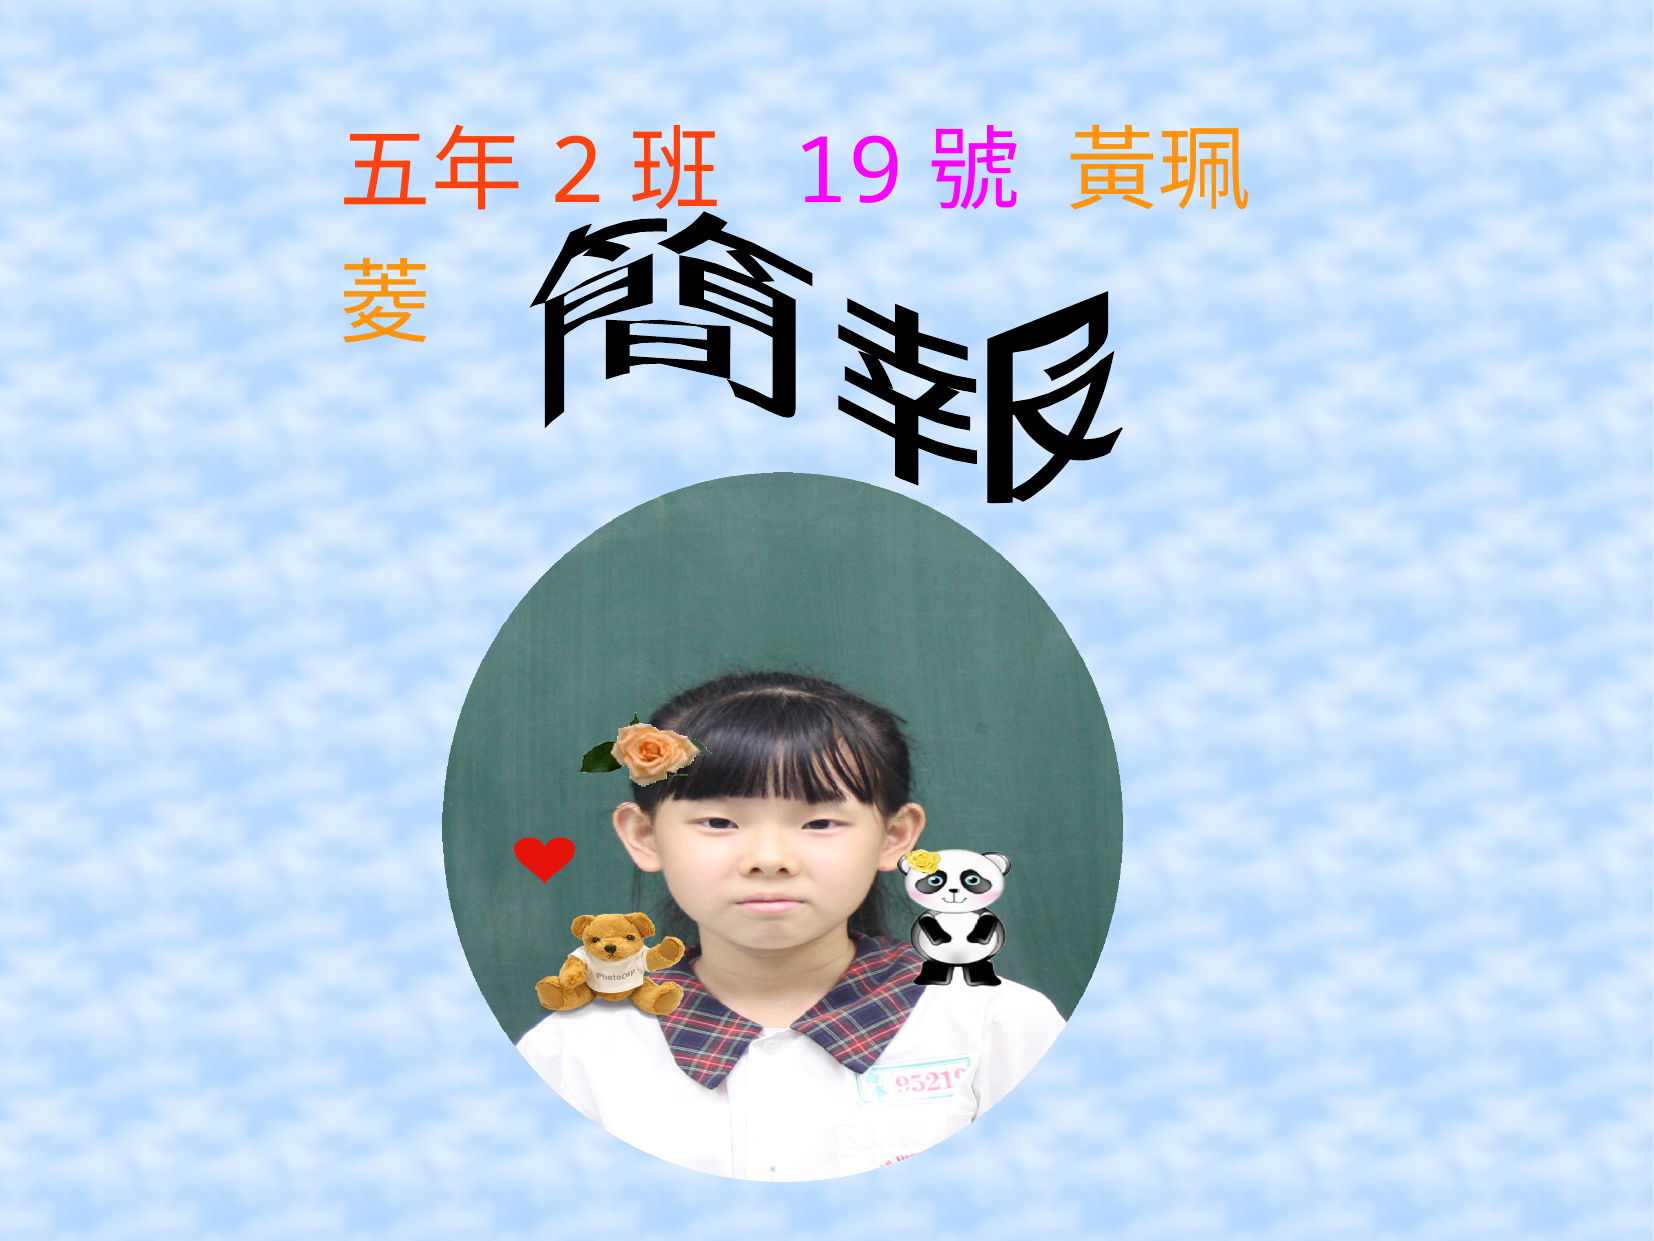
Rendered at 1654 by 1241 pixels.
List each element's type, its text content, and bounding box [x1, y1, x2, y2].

text_box 簡報 [839, 299, 977, 472]
text_box 簡報 [606, 320, 730, 379]
text_box 簡報 [658, 212, 812, 417]
picture [0, 0, 1654, 1241]
text_box 簡報 [531, 219, 667, 427]
text_box 簡報 [988, 292, 1123, 472]
text_box 五年2班 19號 黃珮菱 [324, 88, 1329, 214]
